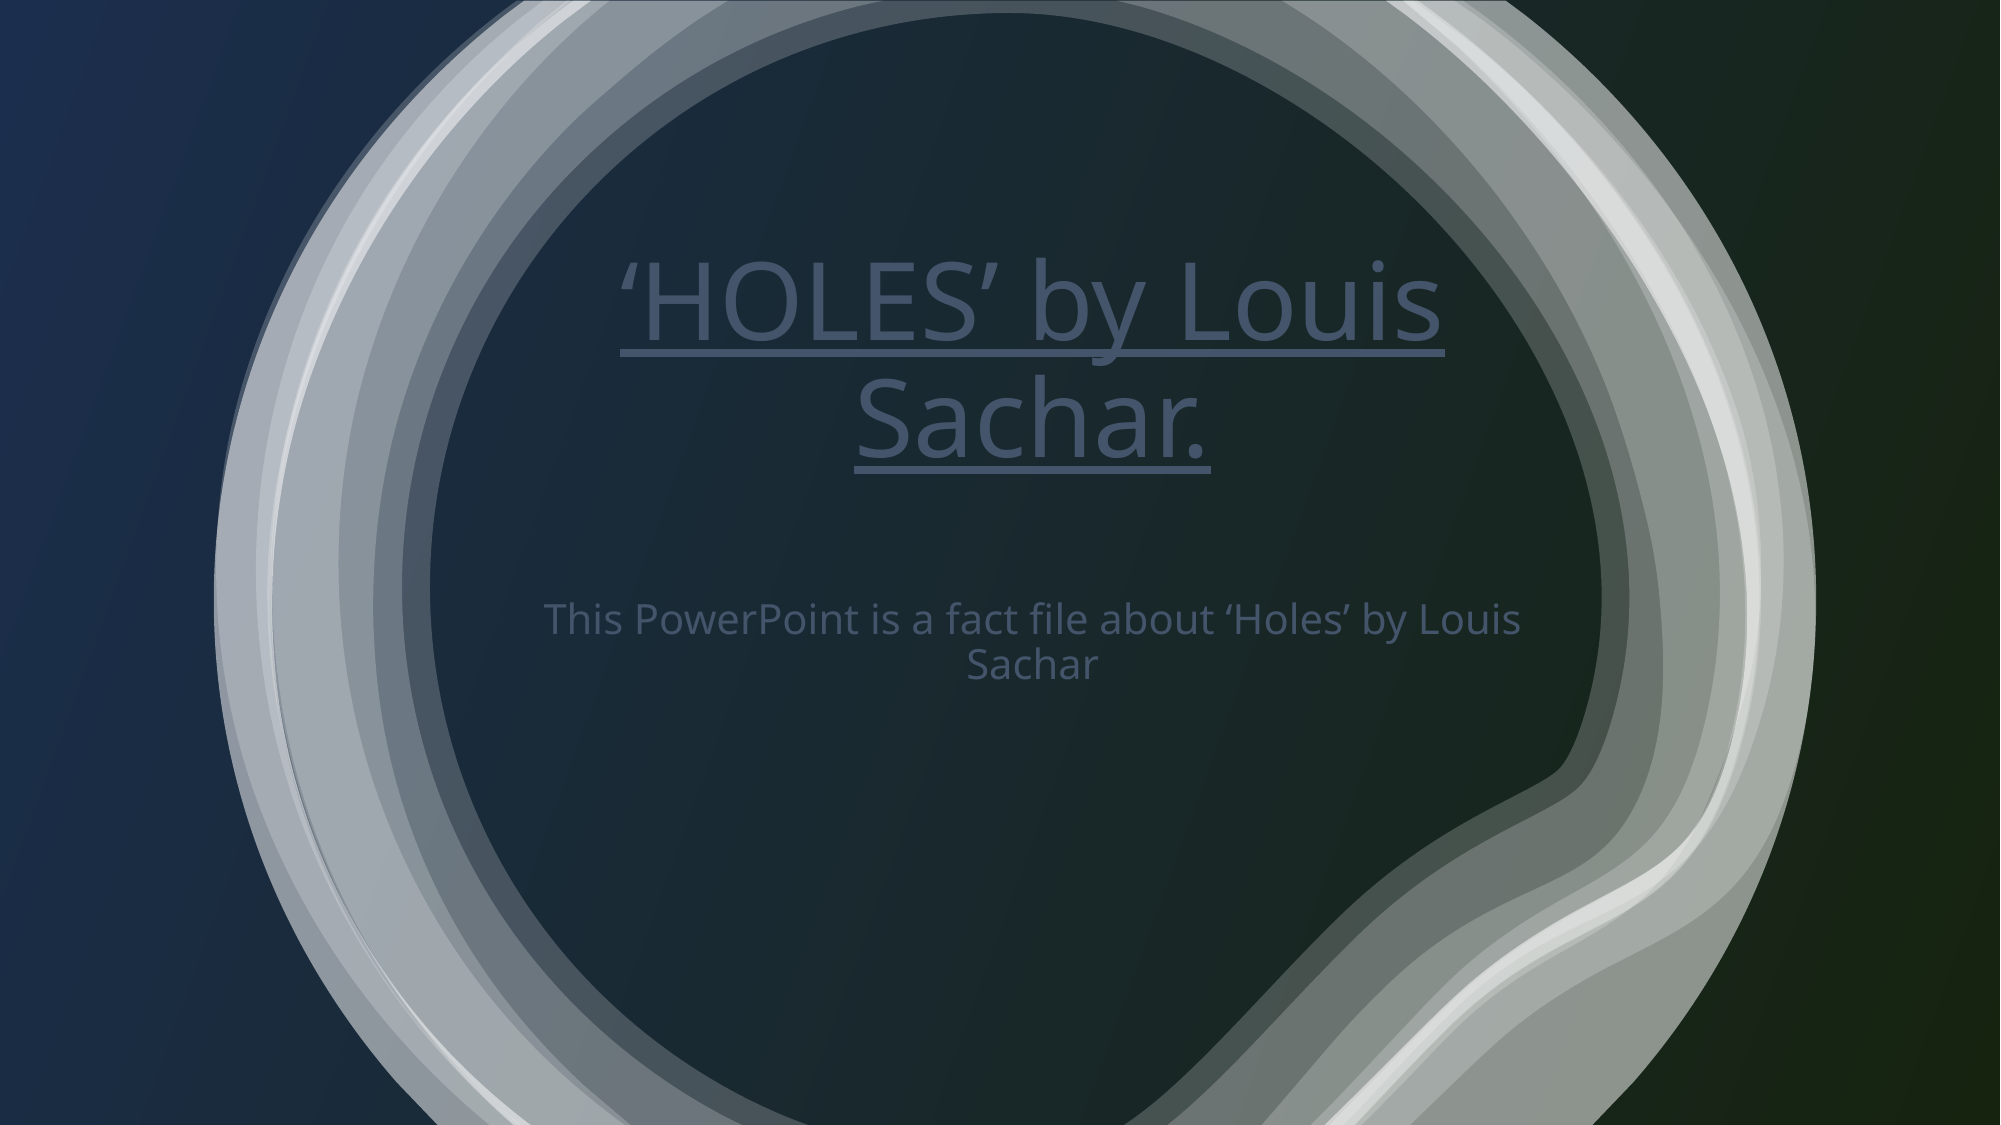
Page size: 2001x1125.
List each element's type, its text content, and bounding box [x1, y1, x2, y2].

text_box [0, 0, 2000, 1125]
title ‘HOLES’ by Louis Sachar. This PowerPoint is a fact file about ‘Holes’ by Louis Sachar [469, 99, 1597, 791]
